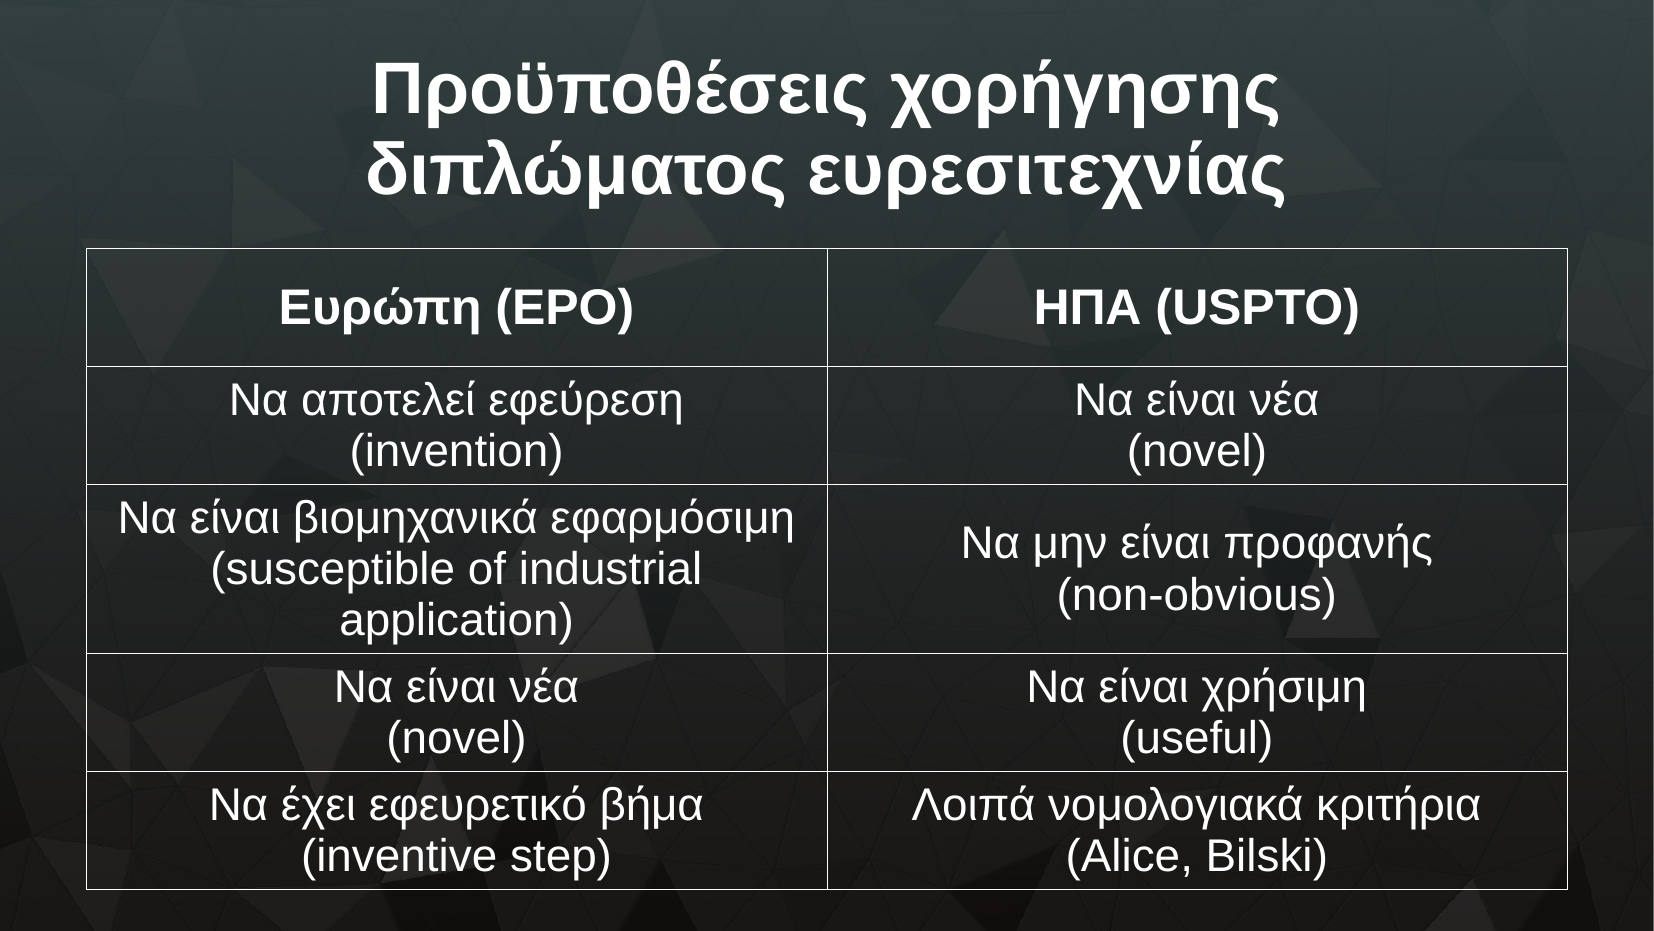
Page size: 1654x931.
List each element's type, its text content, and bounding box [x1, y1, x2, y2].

table_cell Να είναι χρήσιμη (useful) [828, 654, 1567, 771]
table_cell Να είναι νέα (novel) [87, 654, 827, 771]
table_cell Να έχει εφευρετικό βήμα (inventive step) [87, 772, 827, 889]
table_header ΗΠΑ (USPTO) [828, 249, 1567, 366]
title Προϋποθέσεις χορήγησης διπλώματος ευρεσιτεχνίας [82, 25, 1571, 232]
table_cell Λοιπά νομολογιακά κριτήρια (Alice, Bilski) [828, 772, 1567, 889]
table_cell Να είναι βιομηχανικά εφαρμόσιμη (susceptible of industrial application) [87, 485, 827, 653]
table_cell Να μην είναι προφανής (non-obvious) [828, 485, 1567, 653]
picture [0, 0, 1654, 931]
table_header Ευρώπη (EPO) [87, 249, 827, 366]
table_cell Να είναι νέα (novel) [828, 367, 1567, 484]
table_cell Να αποτελεί εφεύρεση (invention) [87, 367, 827, 484]
